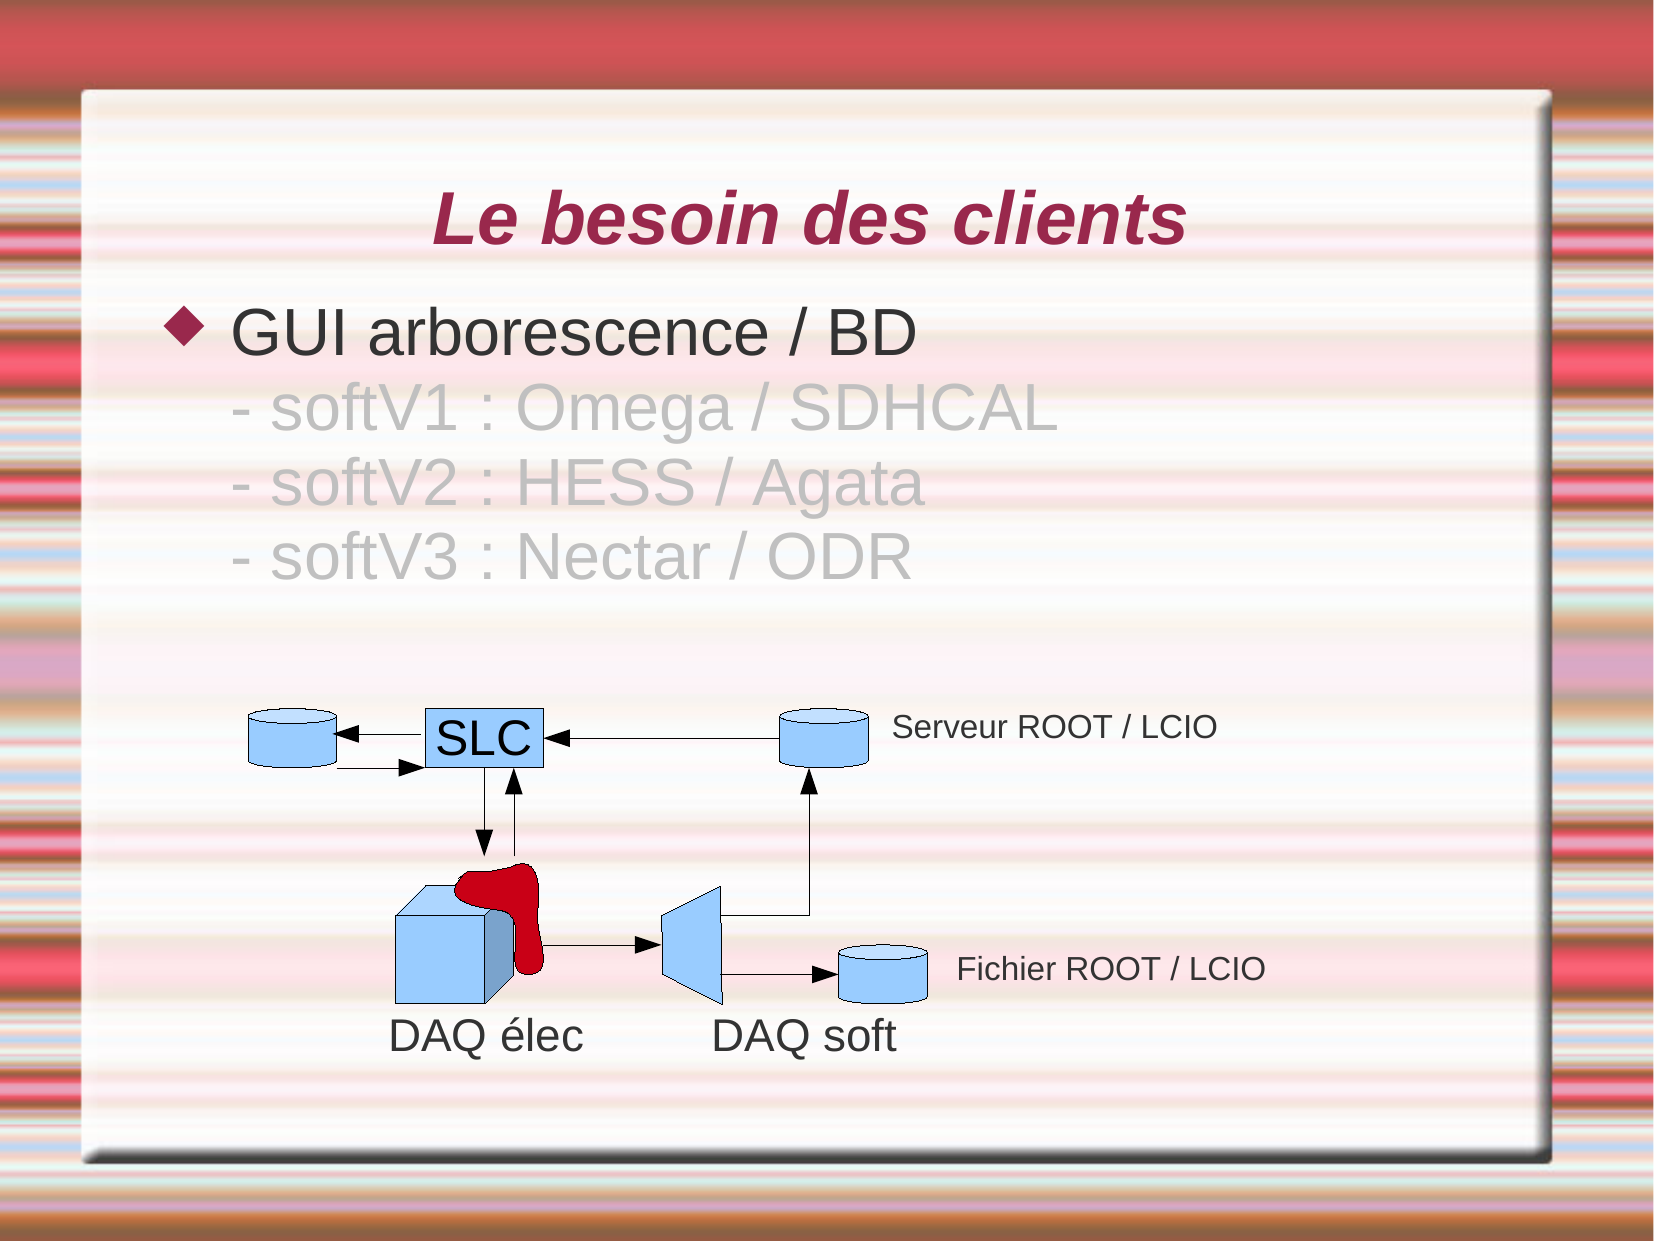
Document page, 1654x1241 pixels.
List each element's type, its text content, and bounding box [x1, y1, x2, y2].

text_box [661, 886, 723, 1005]
list DAQ élec DAQ soft [242, 1009, 1247, 1069]
text_box [248, 718, 337, 768]
list Serveur ROOT / LCIO Fichier ROOT / LCIO [809, 708, 1371, 1034]
text_box [779, 717, 809, 768]
text_box SLC [425, 708, 544, 768]
list [177, 1033, 998, 1123]
list GUI arborescence / BD - softV1 : Omega / SDHCAL - softV2 : HESS / Agata - softV3 : Nectar / ODR [147, 295, 1529, 670]
title Le besoin des clients [88, 114, 1534, 322]
text_box [395, 863, 544, 1004]
picture [0, 0, 1654, 1241]
